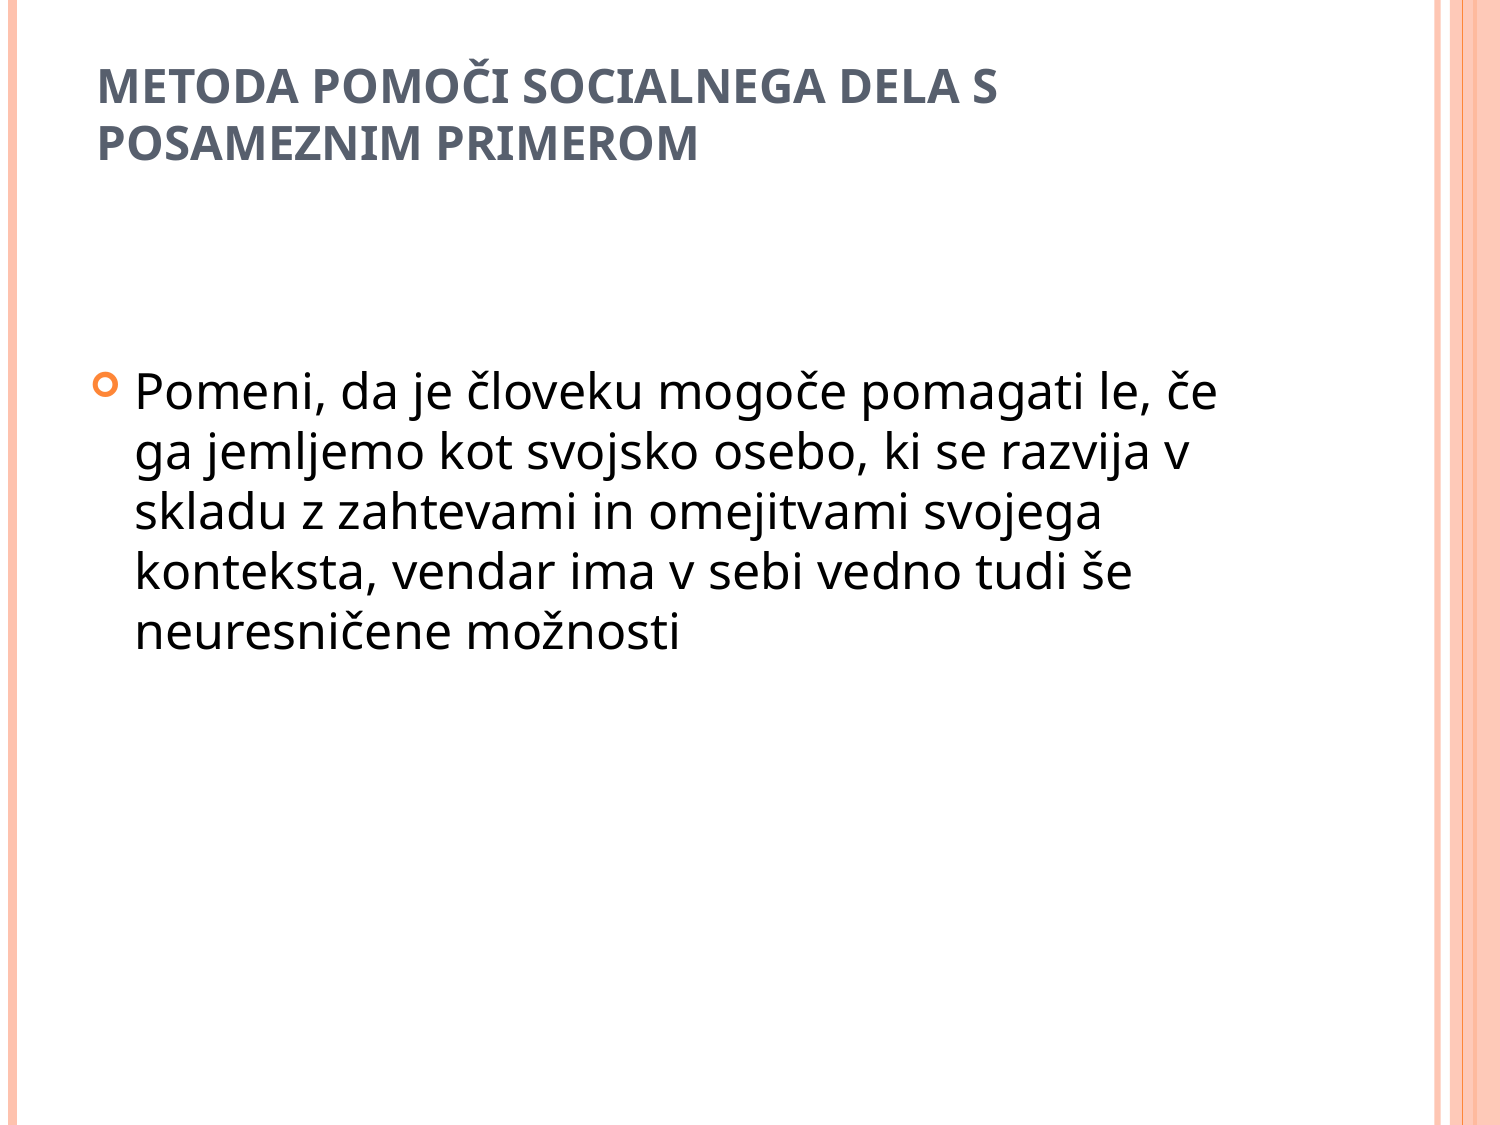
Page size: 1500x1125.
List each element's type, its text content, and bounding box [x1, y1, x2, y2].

title METODA POMOČI SOCIALNEGA DELA S POSAMEZNIM PRIMEROM [82, 46, 1307, 235]
list Pomeni, da je človeku mogoče pomagati le, če ga jemljemo kot svojsko osebo, ki se razvija v skladu z zahtevami in omejitvami svojega konteksta, vendar ima v sebi vedno tudi še neuresničene možnosti [75, 262, 1300, 1062]
